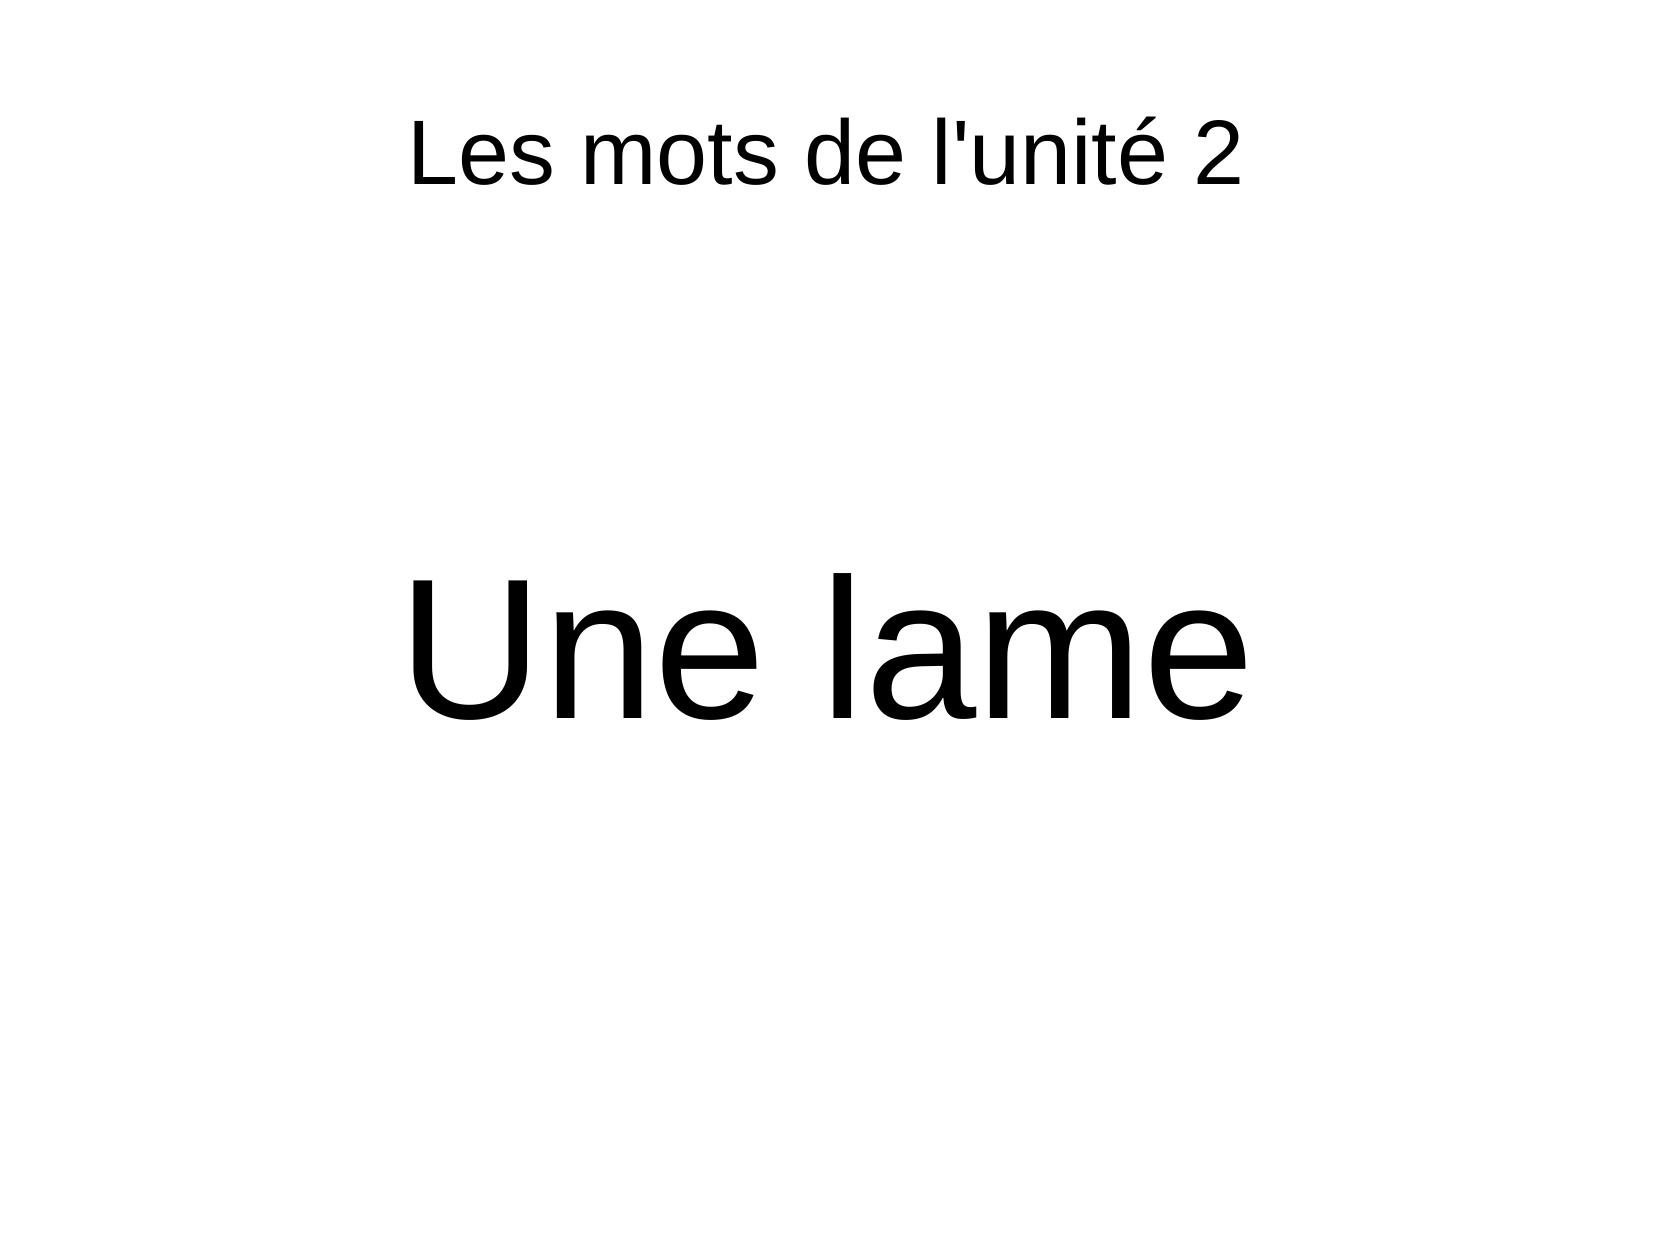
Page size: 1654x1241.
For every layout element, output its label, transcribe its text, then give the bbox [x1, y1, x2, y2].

title Les mots de l'unité 2 [82, 49, 1571, 257]
subtitle Une lame [82, 290, 1571, 1010]
